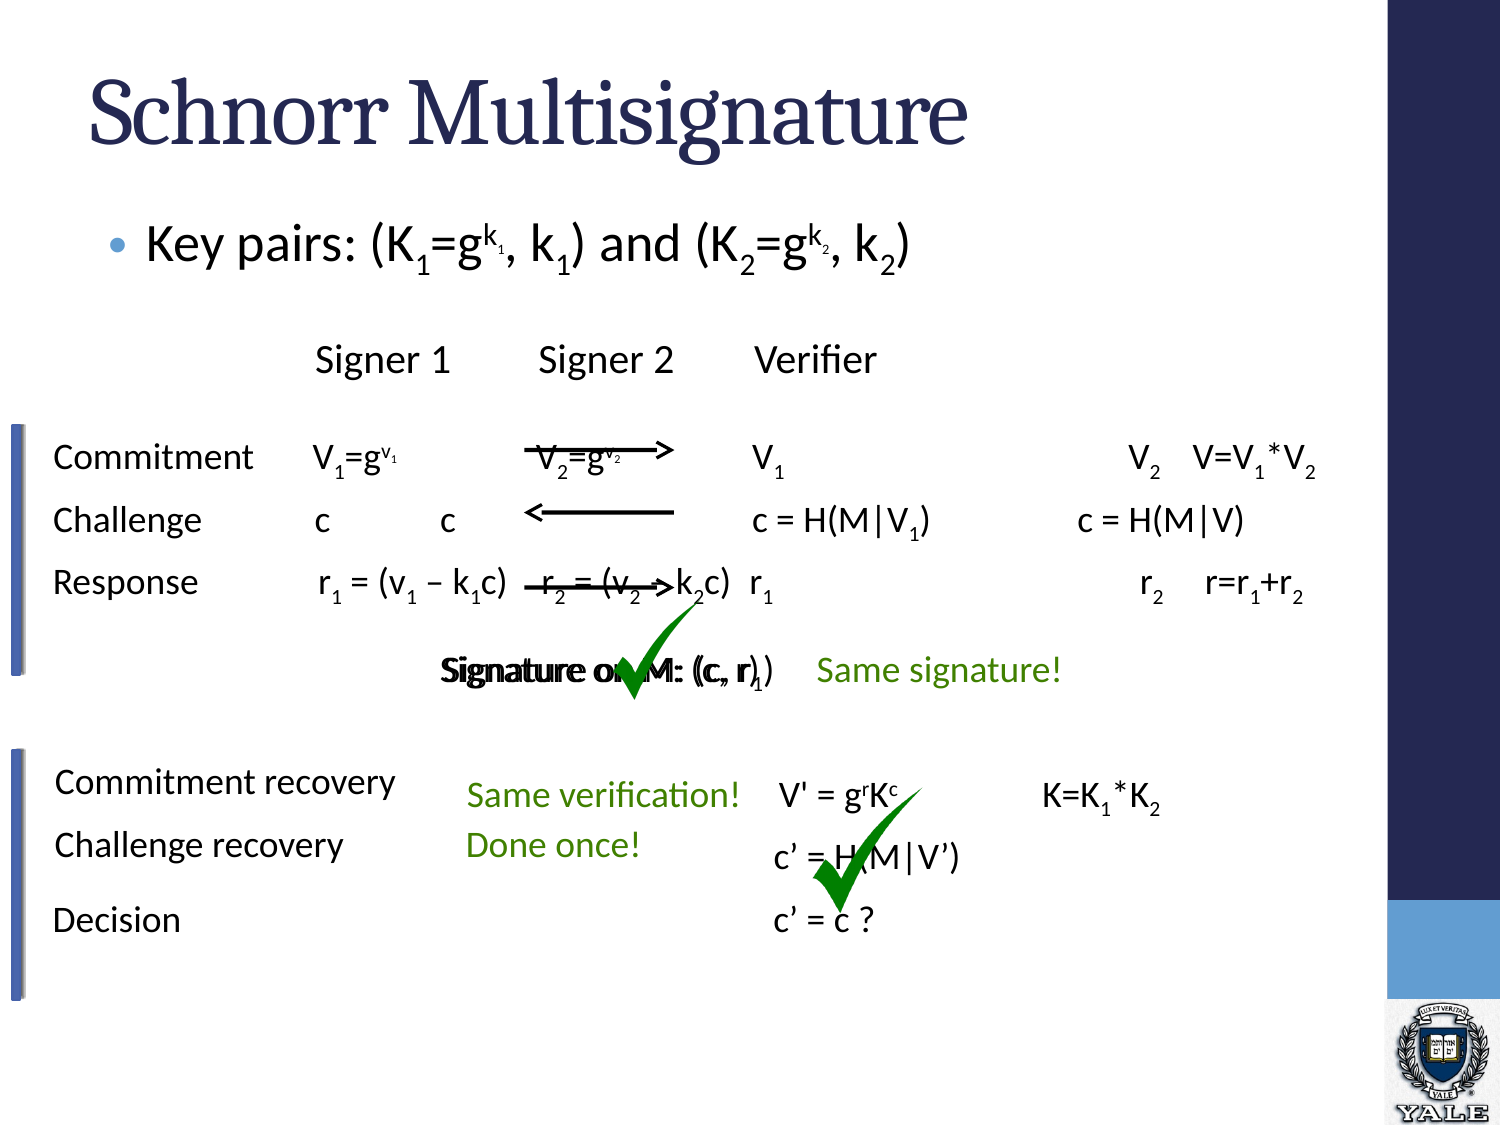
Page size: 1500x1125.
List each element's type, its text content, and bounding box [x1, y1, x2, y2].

text_box [12, 750, 20, 1000]
text_box V2 [1113, 424, 1176, 491]
text_box V2=gv2 [521, 424, 648, 491]
text_box Commitment [38, 424, 270, 485]
text_box V=V1*V2 [1177, 424, 1331, 491]
text_box K=K1*K2 [1027, 762, 1175, 829]
text_box Commitment recovery [40, 749, 412, 810]
picture [812, 787, 923, 913]
text_box Challenge [38, 487, 217, 548]
text_box Same verification! [452, 762, 757, 823]
text_box c [299, 487, 346, 548]
text_box r2 = (v2 – k2c) [526, 549, 746, 616]
text_box [12, 425, 20, 675]
text_box Signer 2 [523, 324, 690, 390]
text_box Challenge recovery [39, 812, 359, 873]
text_box V1 [737, 424, 813, 491]
text_box r1 = (v1 – k1c) [303, 549, 523, 616]
text_box Decision [37, 887, 197, 948]
picture [612, 599, 701, 700]
text_box Same signature! [801, 637, 1078, 698]
text_box c’ = H(M|V’) [758, 824, 812, 885]
text_box r1 [746, 549, 797, 616]
text_box Signer 1 [300, 324, 467, 390]
text_box c = H(M|V) [1062, 487, 1263, 548]
text_box Signature on M: (c, r1) [428, 637, 790, 704]
text_box r2 [1124, 549, 1188, 616]
text_box V1=gv1 [297, 424, 425, 491]
text_box V' = grKc [764, 762, 913, 823]
picture [1384, 999, 1500, 1125]
text_box Response [38, 549, 214, 610]
text_box Verifier [739, 324, 893, 390]
text_box Done once! [451, 812, 657, 873]
text_box r=r1+r2 [1189, 549, 1319, 616]
text_box c = H(M|V1) [737, 487, 963, 554]
text_box c [425, 487, 471, 548]
list Key pairs: (K1=gk1, k1) and (K2=gk2, k2) [75, 200, 1325, 288]
title Schnorr Multisignature [75, 12, 1325, 200]
text_box c’ = H(M|V’) [923, 824, 985, 885]
text_box c’ = c ? [758, 887, 900, 948]
